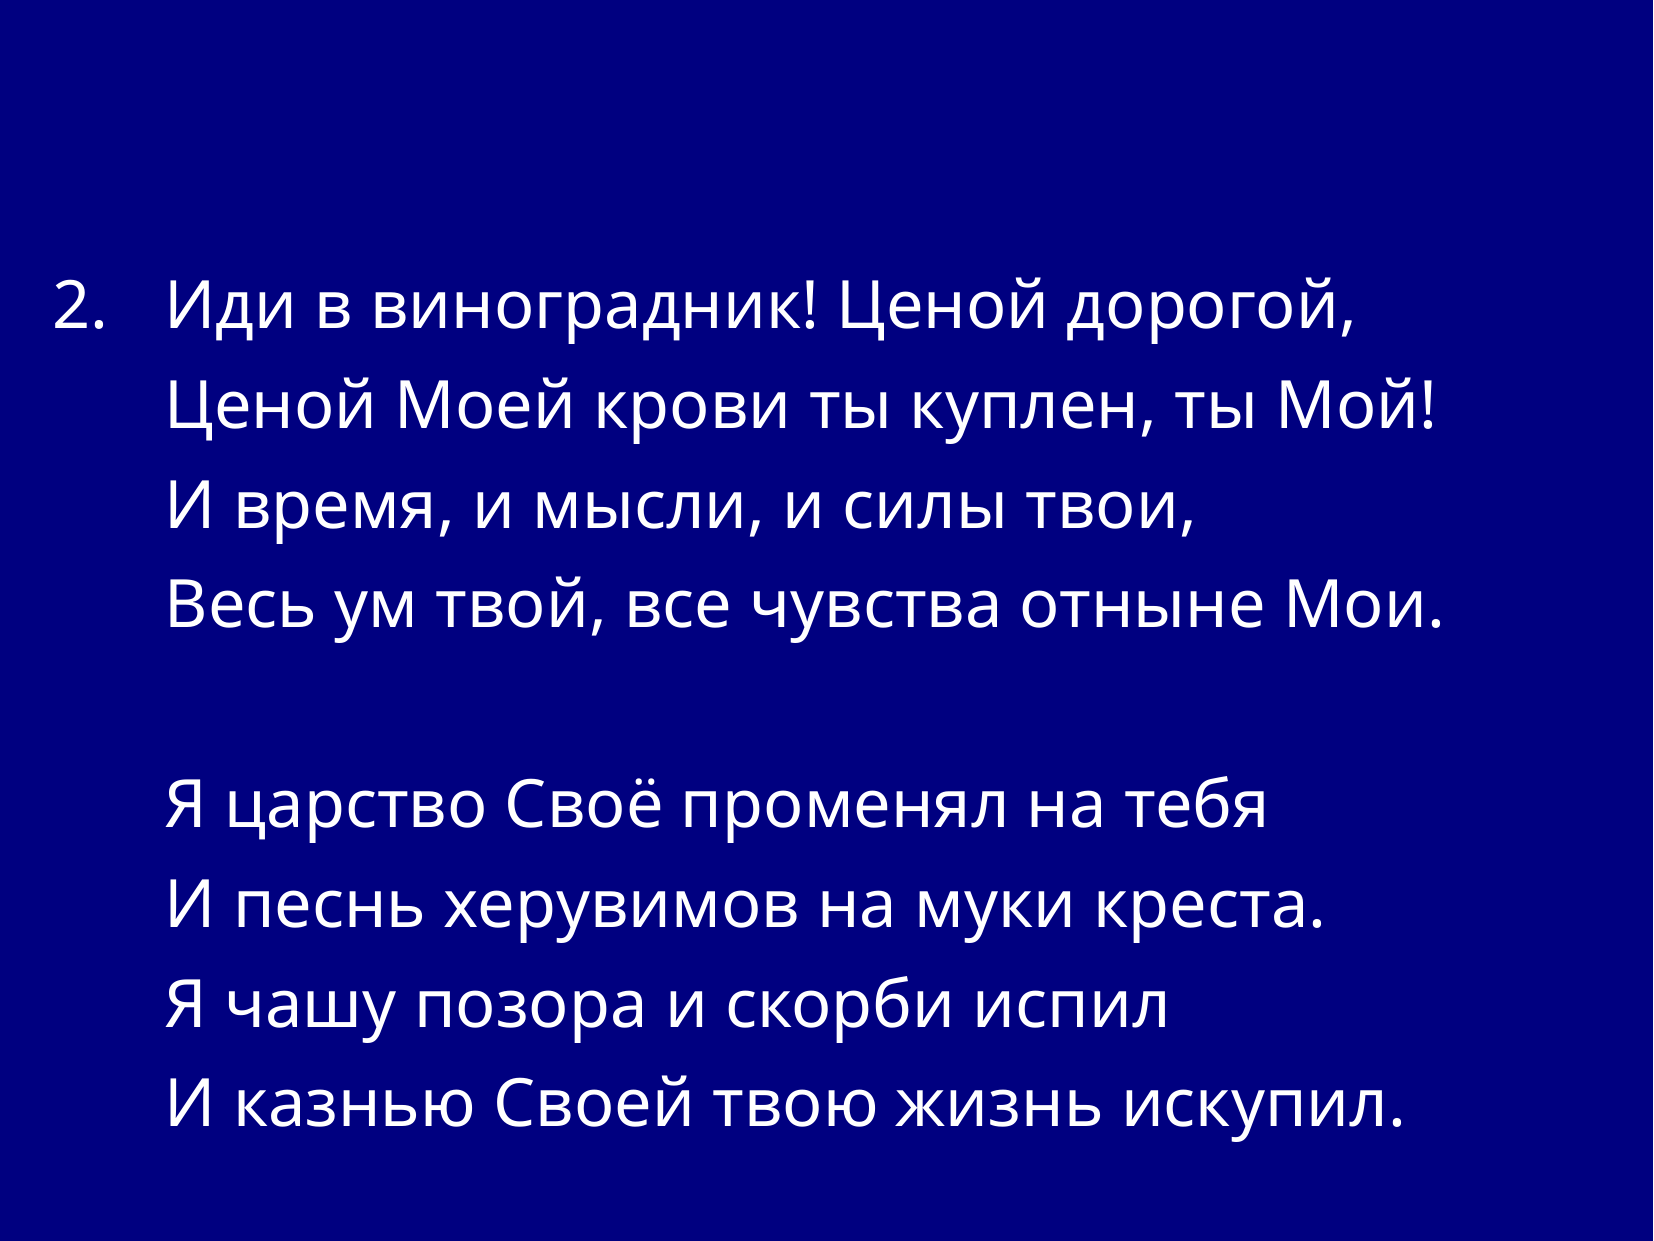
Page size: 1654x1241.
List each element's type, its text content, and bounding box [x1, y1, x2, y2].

text_box 2. Иди в виноградник! Ценой дорогой, Ценой Моей крови ты куплен, ты Мой! И время, и мысли, и силы твои, Весь ум твой, все чувства отныне Мои. Я царство Своё променял на тебя И песнь херувимов на муки креста. Я чашу позора и скорби испил И казнью Своей твою жизнь искупил. [37, 150, 1576, 1163]
